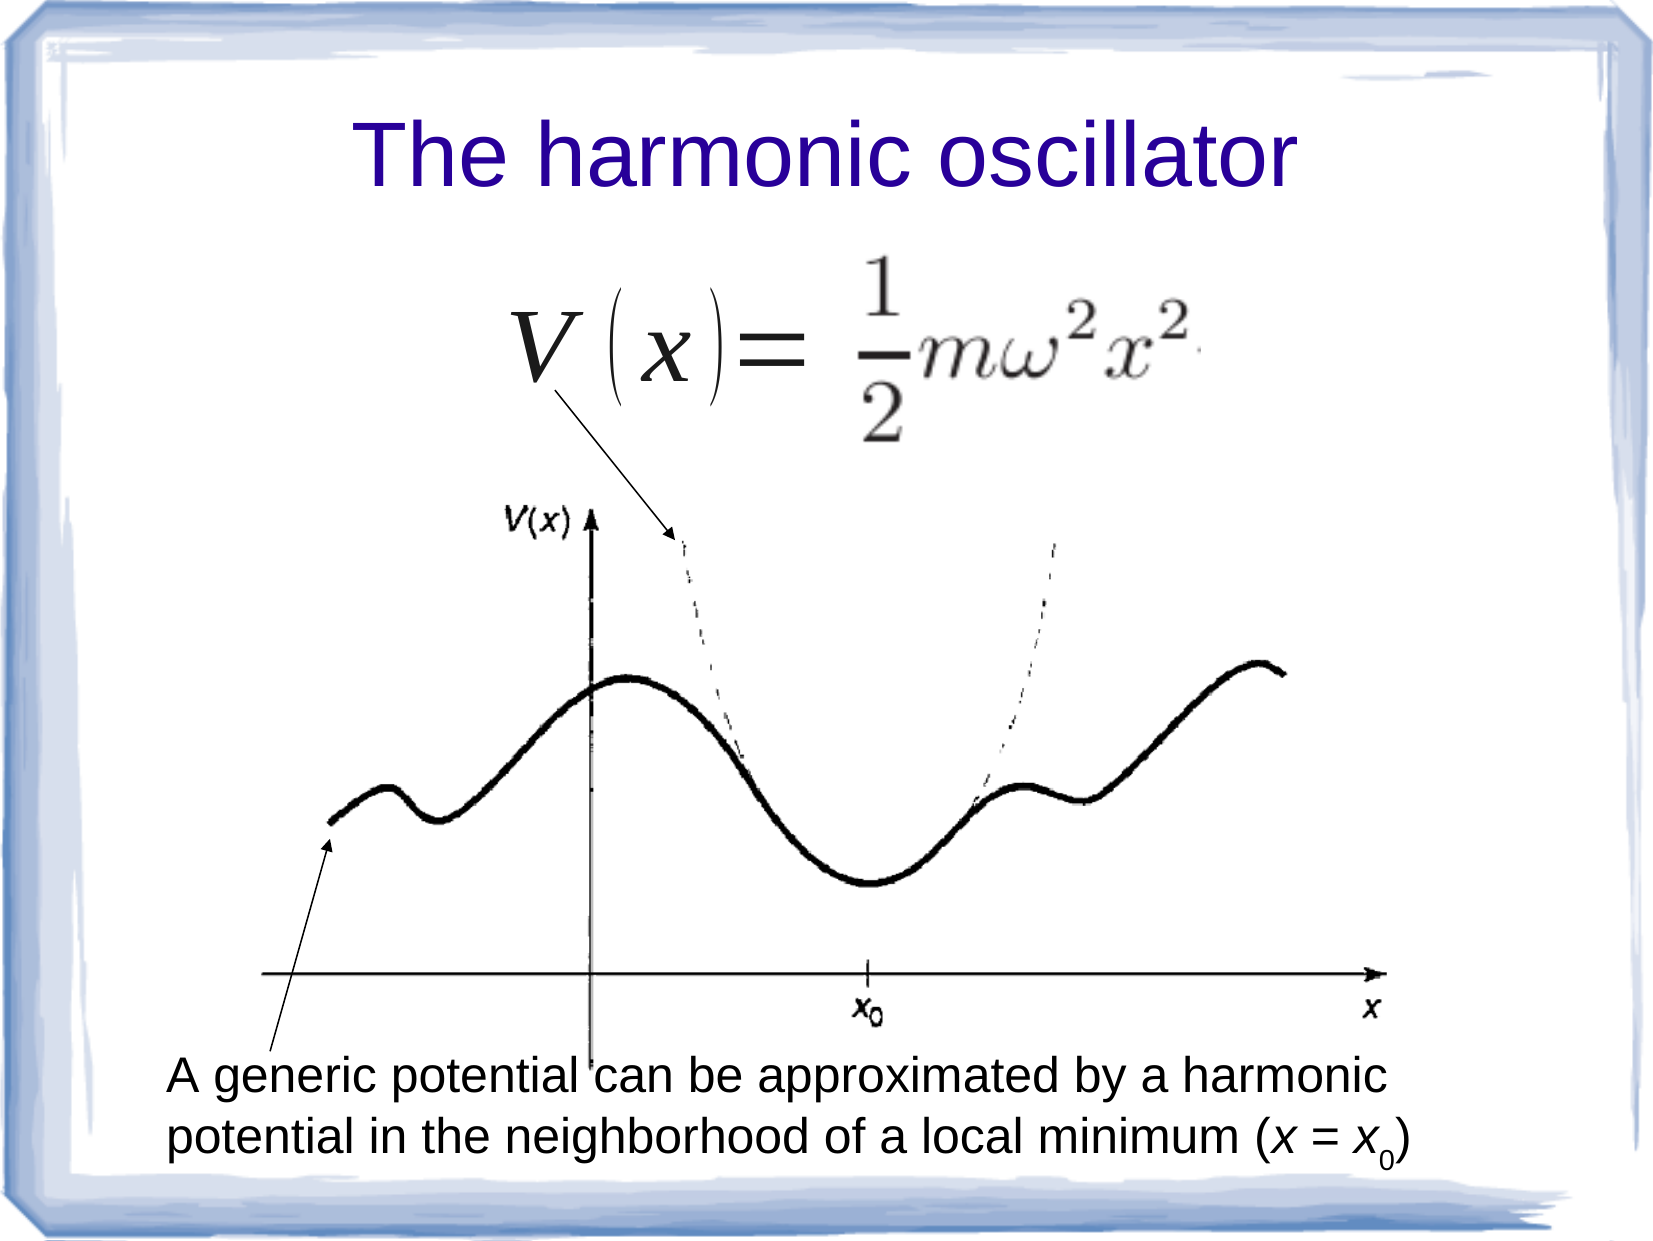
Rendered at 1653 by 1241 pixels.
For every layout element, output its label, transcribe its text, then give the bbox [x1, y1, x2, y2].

chart [476, 282, 871, 421]
picture [0, 0, 1653, 1241]
title The harmonic oscillator [82, 49, 1571, 257]
text_box A generic potential can be approximated by a harmonic potential in the neighborhood of a local minimum (x = x0) [151, 1040, 1592, 1183]
